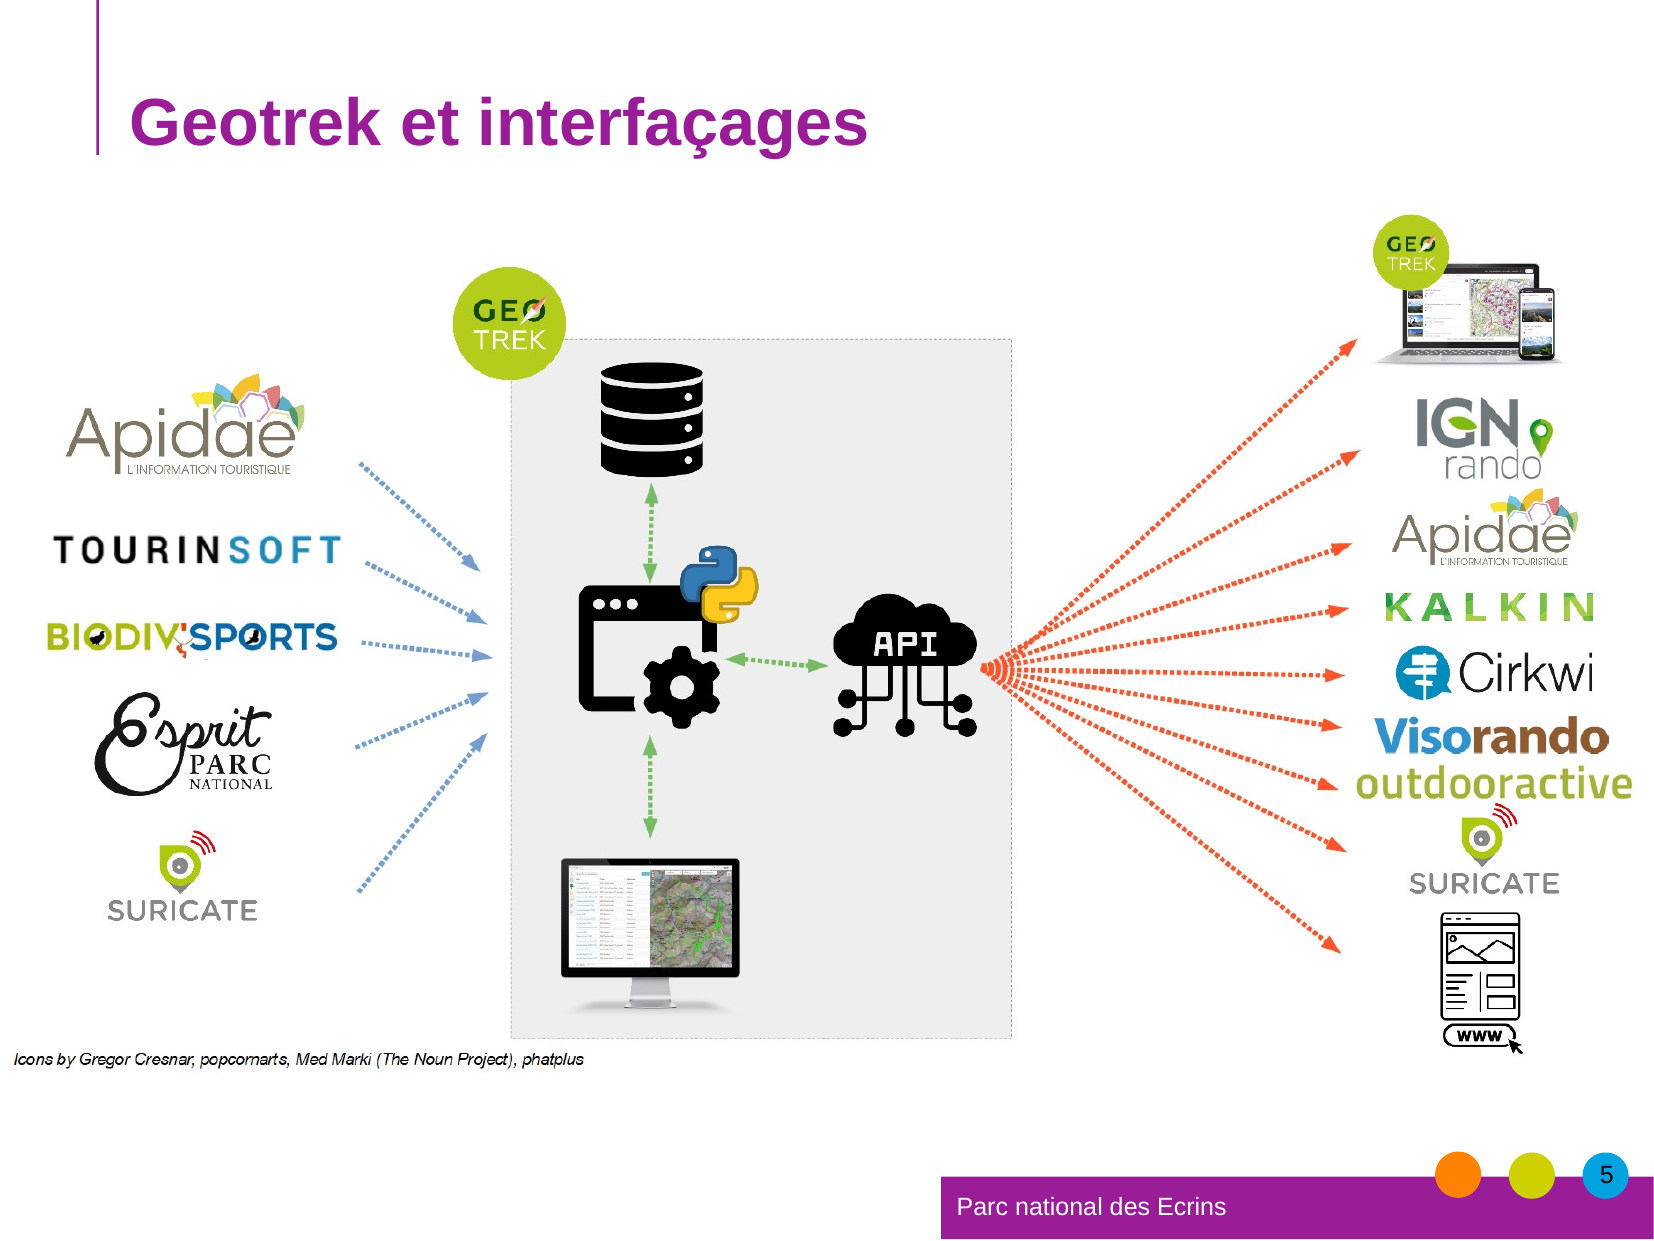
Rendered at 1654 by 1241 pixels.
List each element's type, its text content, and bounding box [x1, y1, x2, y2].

picture [3, 192, 1654, 1083]
title Geotrek et interfaçages [129, 11, 1619, 160]
